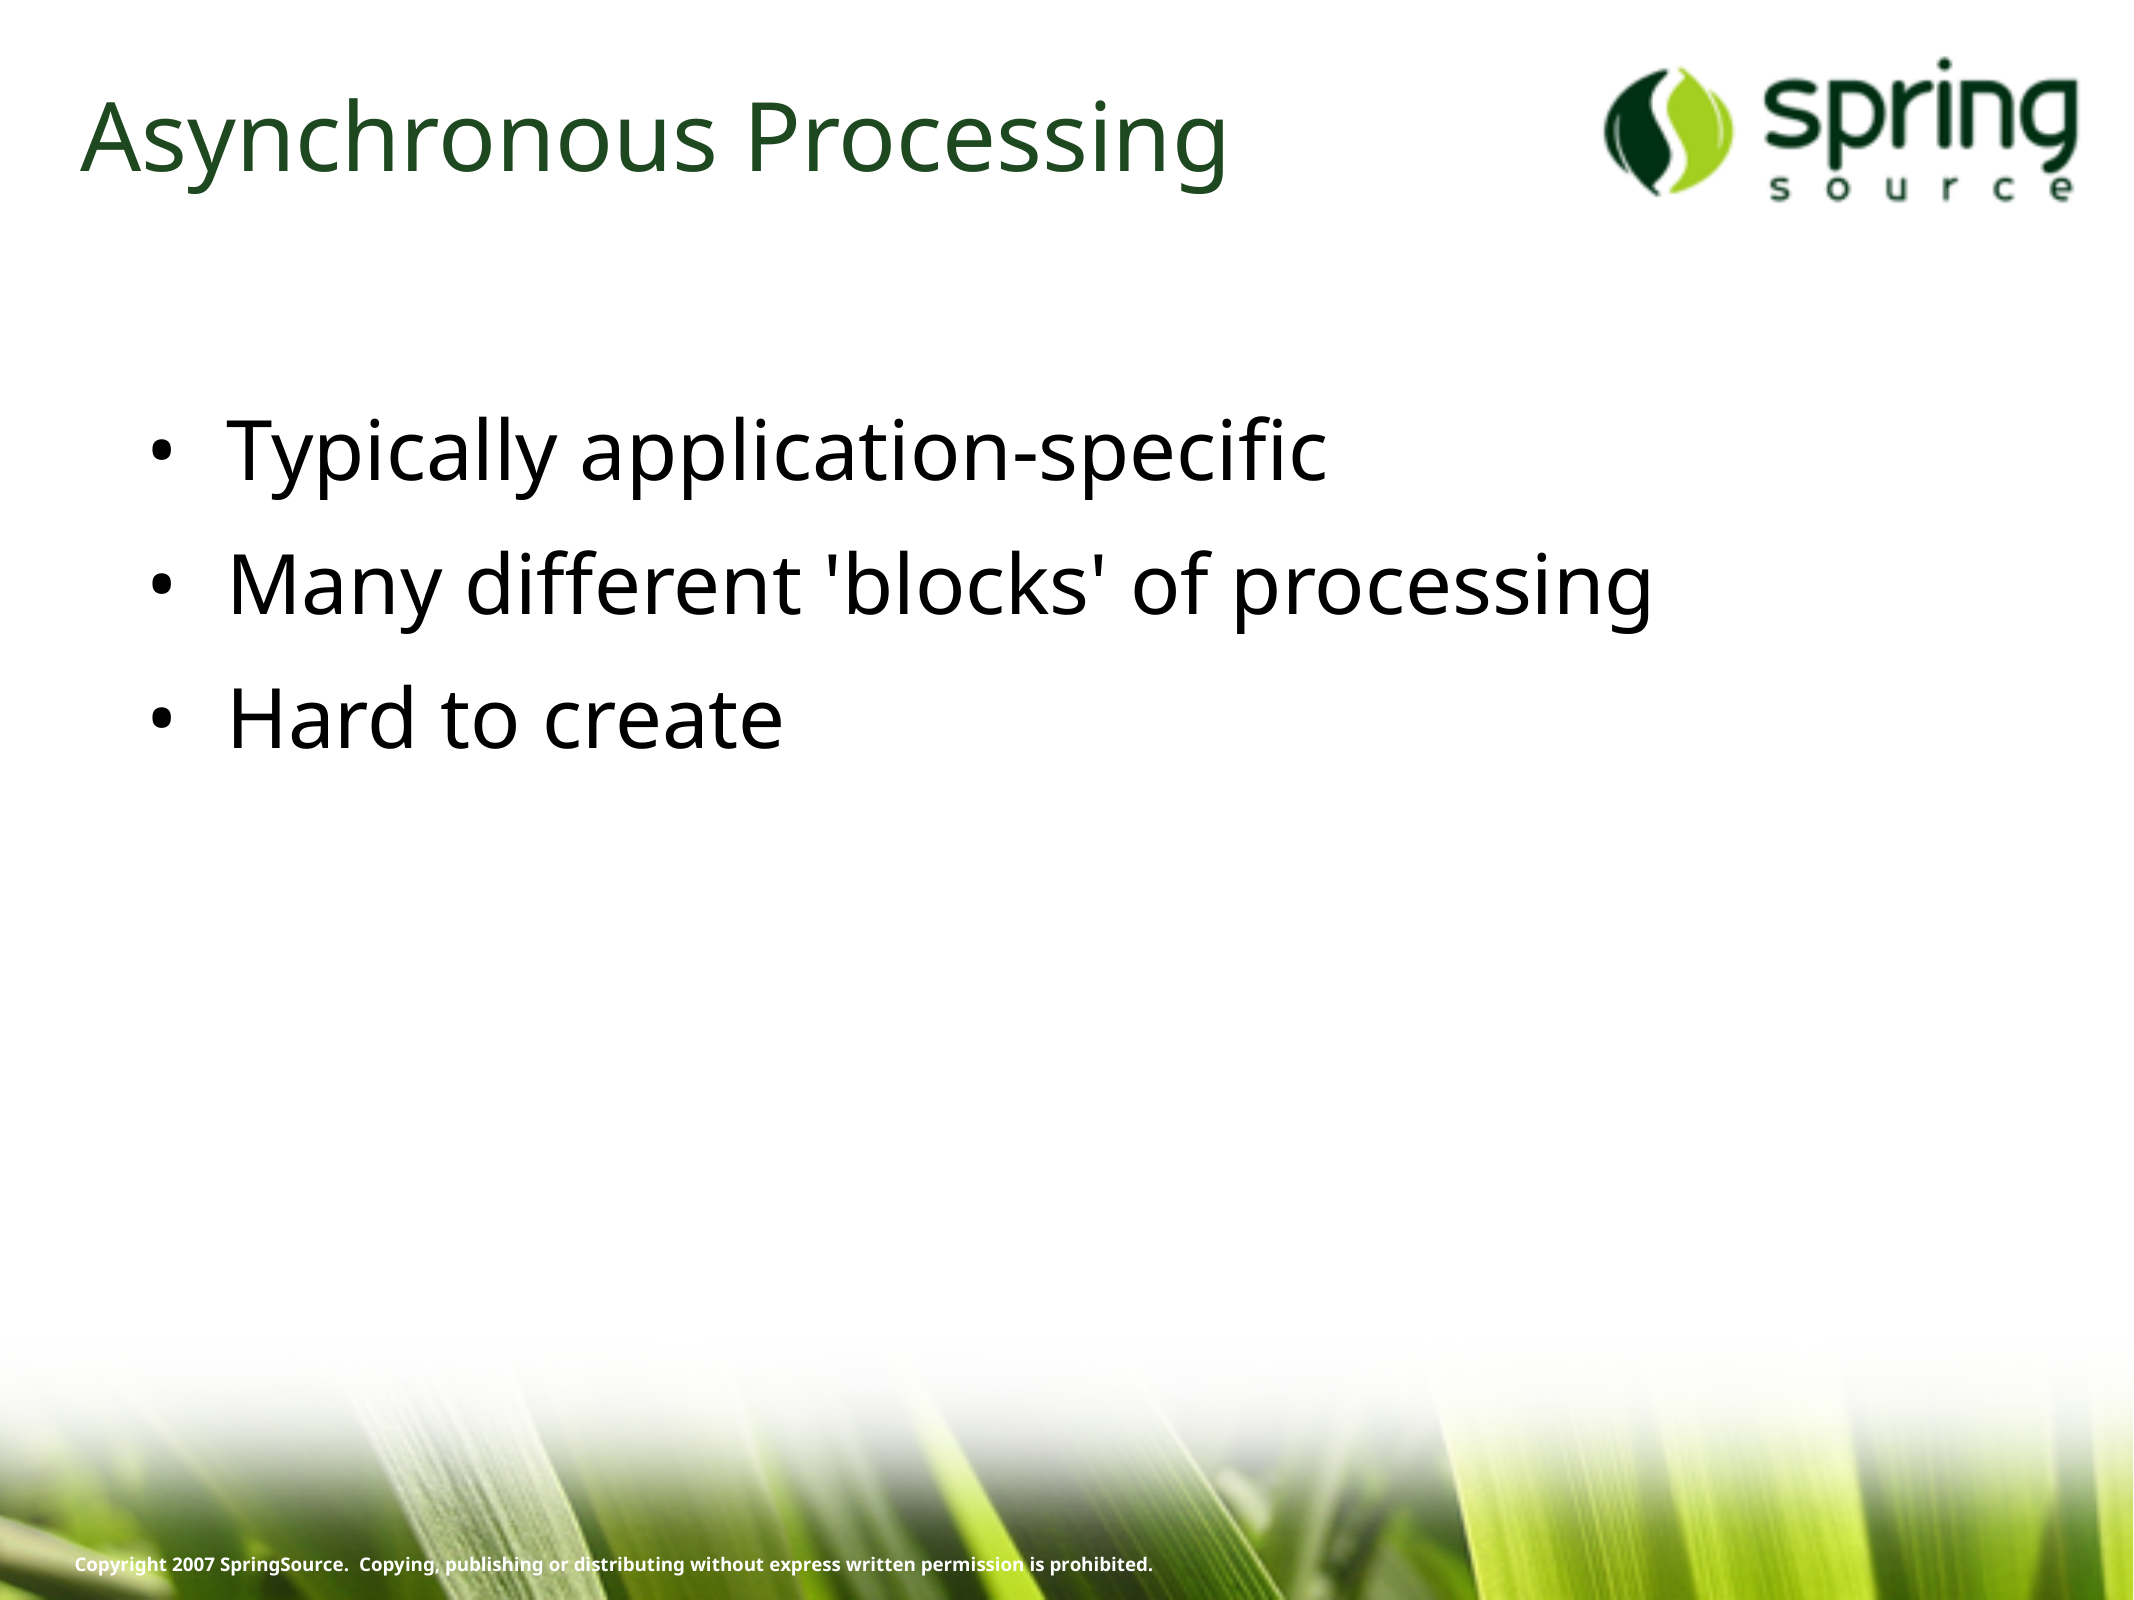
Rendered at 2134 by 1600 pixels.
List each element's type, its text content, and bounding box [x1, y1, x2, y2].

picture [1555, 46, 2134, 224]
picture [0, 1340, 2134, 1600]
title Asynchronous Processing [80, 16, 1548, 253]
list Typically application-specific Many different 'blocks' of processing Hard to create [146, 391, 1982, 1319]
